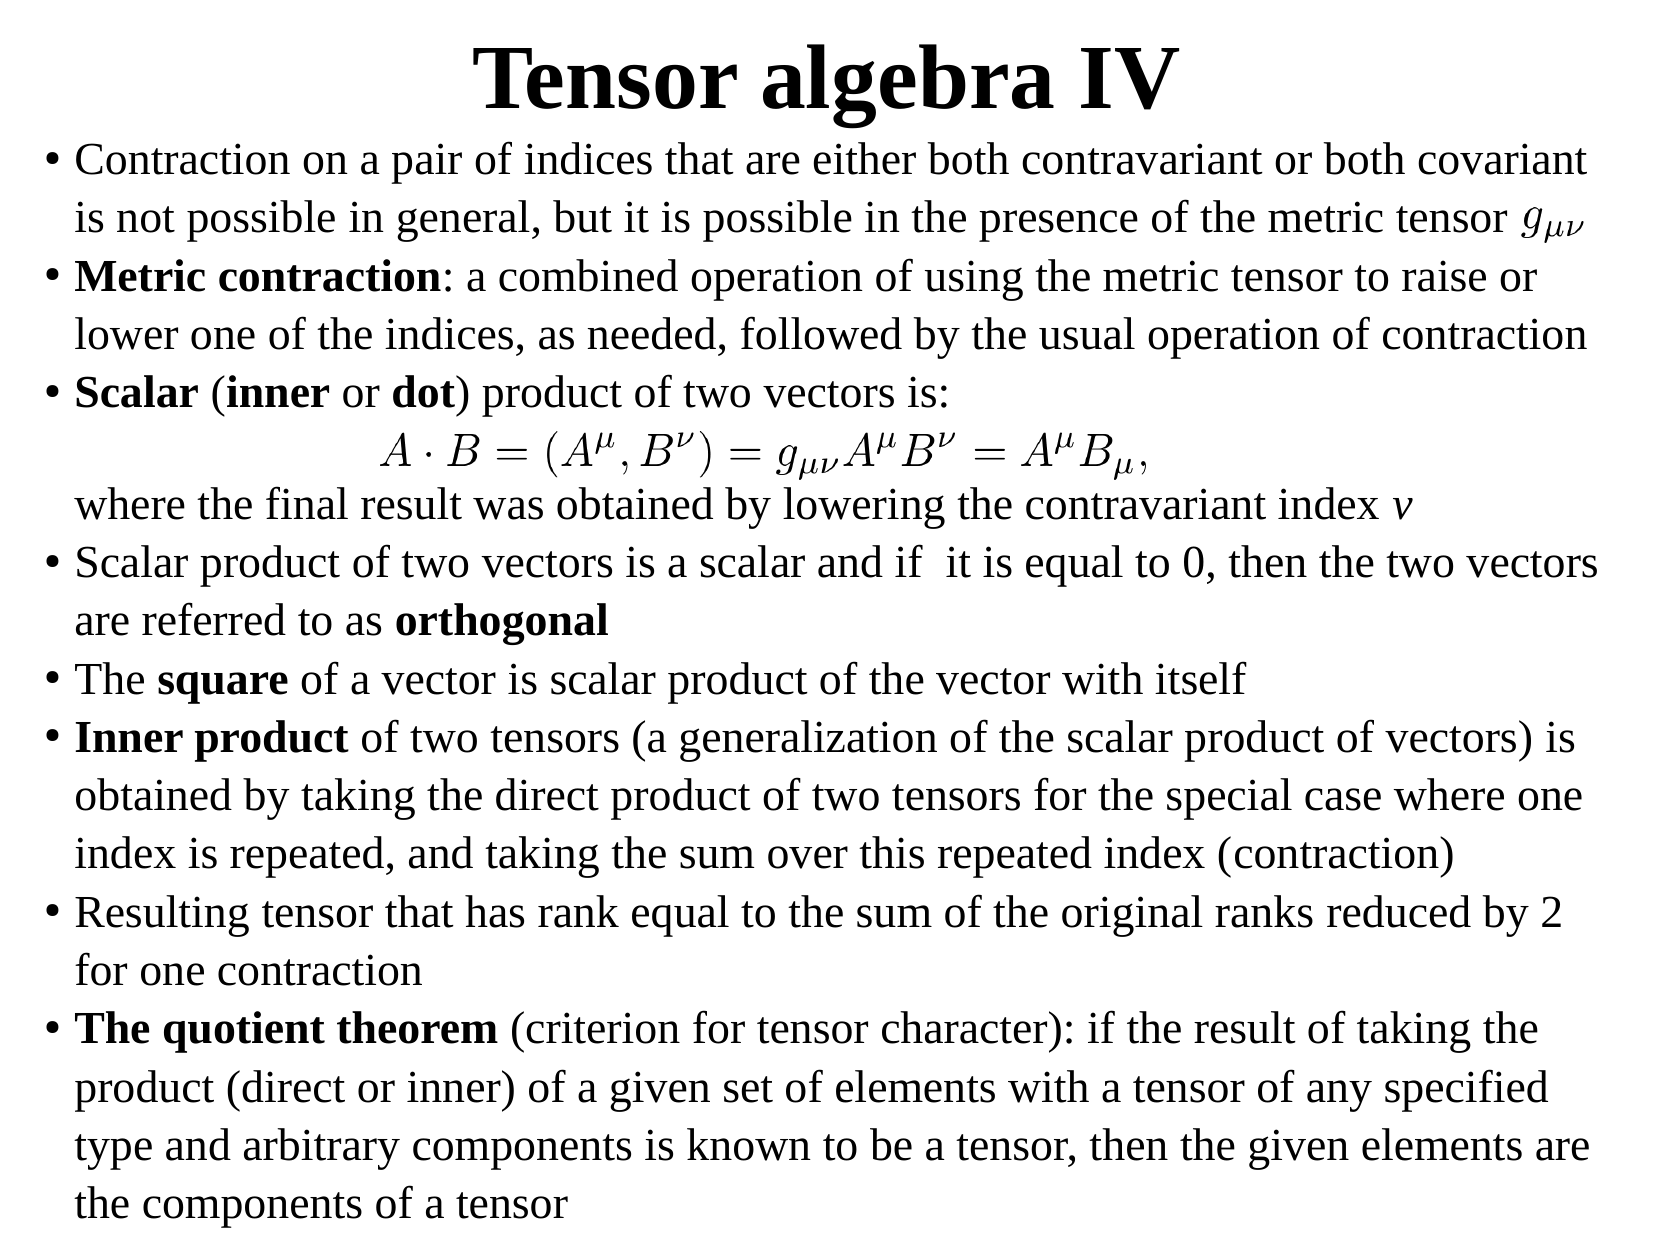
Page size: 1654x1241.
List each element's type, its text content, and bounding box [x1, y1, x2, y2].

list Contraction on a pair of indices that are either both contravariant or both covariant is not possible in general, but it is possible in the presence of the metric tensor Metric contraction: a combined operation of using the metric tensor to raise or lower one of the indices, as needed, followed by the usual operation of contraction Scalar (inner or dot) product of two vectors is: where the final result was obtained by lowering the contravariant index ν Scalar product of two vectors is a scalar and if it is equal to 0, then the two vectors are referred to as orthogonal The square of a vector is scalar product of the vector with itself Inner product of two tensors (a generalization of the scalar product of vectors) is obtained by taking the direct product of two tensors for the special case where one index is repeated, and taking the sum over this repeated index (contraction) Resulting tensor that has rank equal to the sum of the original ranks reduced by 2 for one contraction The quotient theorem (criterion for tensor character): if the result of taking the product (direct or inner) of a given set of elements with a tensor of any specified type and arbitrary components is known to be a tensor, then the given elements are the components of a tensor [44, 126, 1620, 1229]
title Tensor algebra IV [82, 11, 1571, 129]
picture [379, 431, 1146, 480]
picture [1521, 207, 1584, 243]
